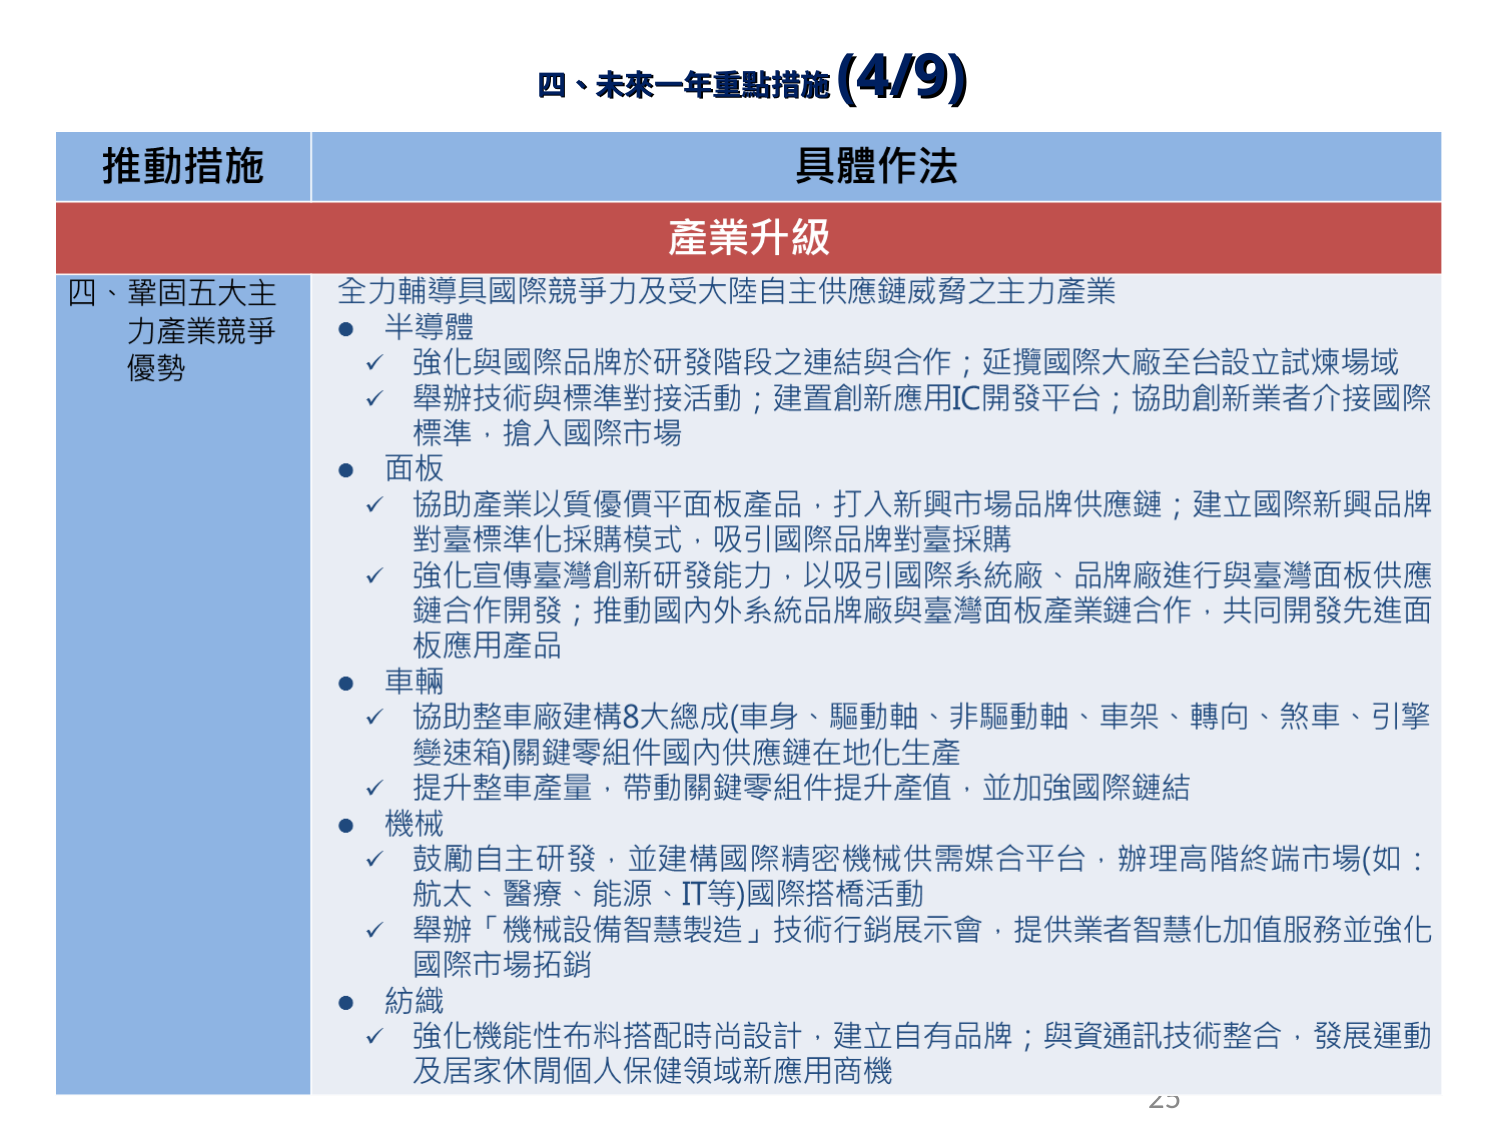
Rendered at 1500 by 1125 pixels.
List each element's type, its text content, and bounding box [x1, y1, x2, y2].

title 四、未來一年重點措施(4/9) [0, 19, 1500, 125]
text_box 25 [1132, 1065, 1483, 1125]
picture [55, 129, 1443, 1108]
